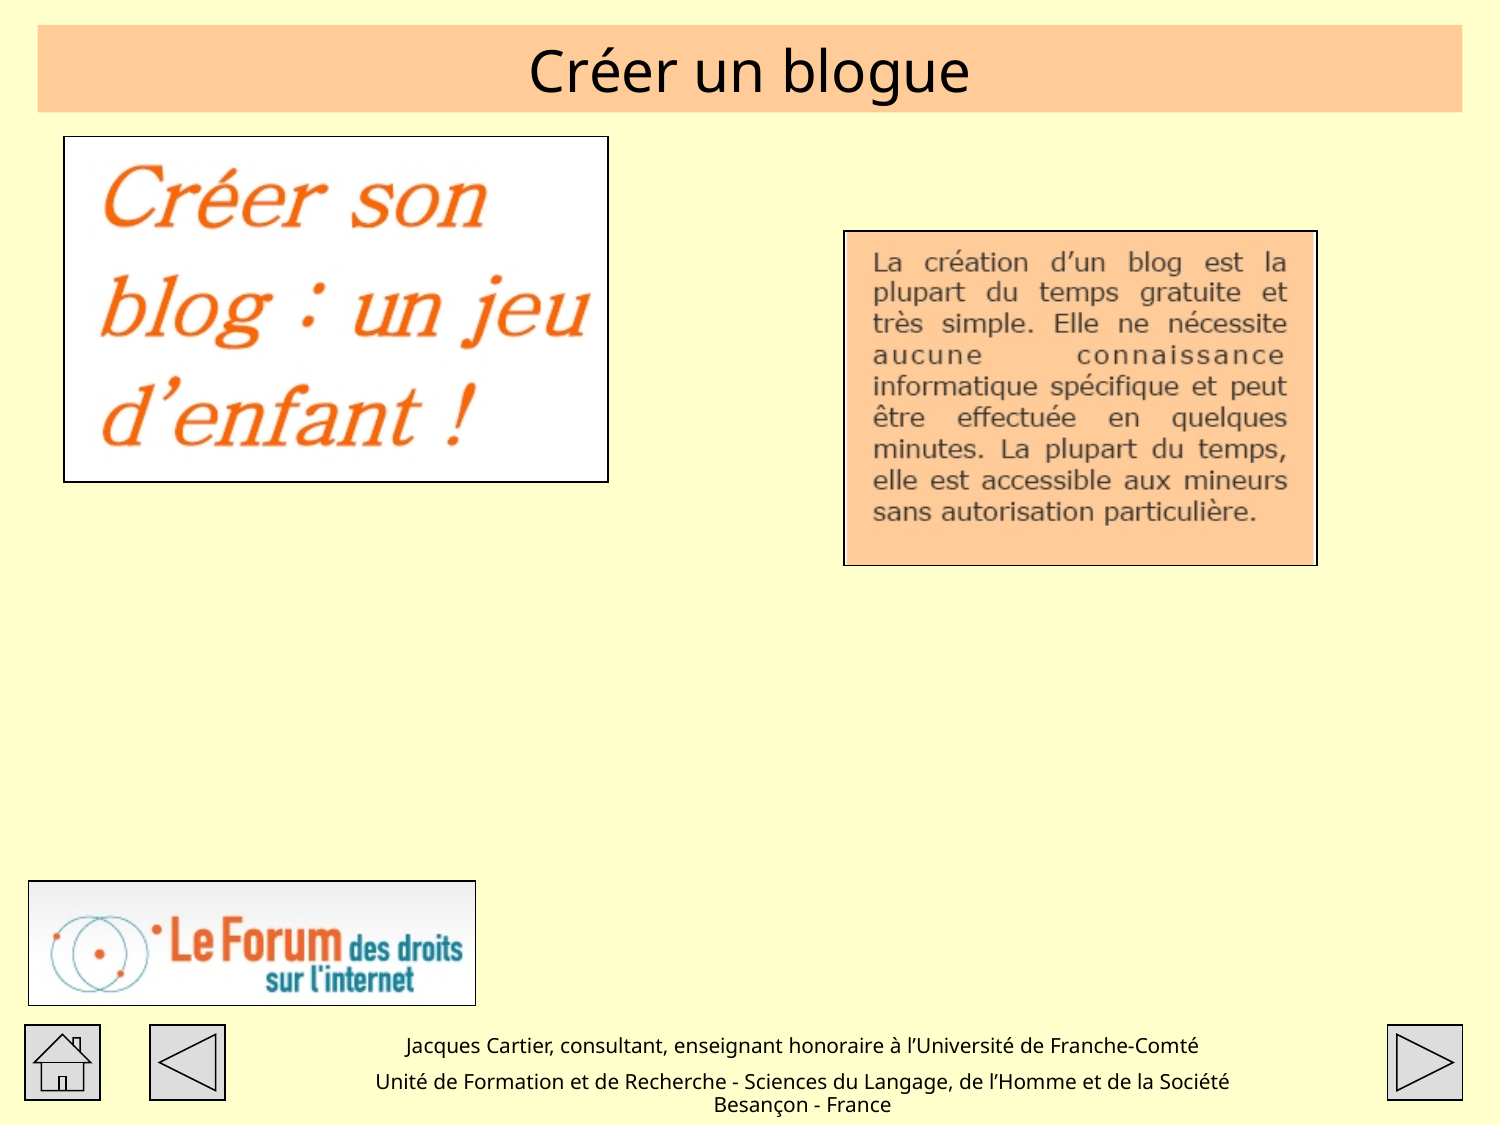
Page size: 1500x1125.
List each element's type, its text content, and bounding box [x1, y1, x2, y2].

picture [64, 137, 608, 482]
title Créer un blogue [37, 24, 1463, 113]
picture [29, 881, 475, 1005]
picture [844, 231, 1317, 565]
